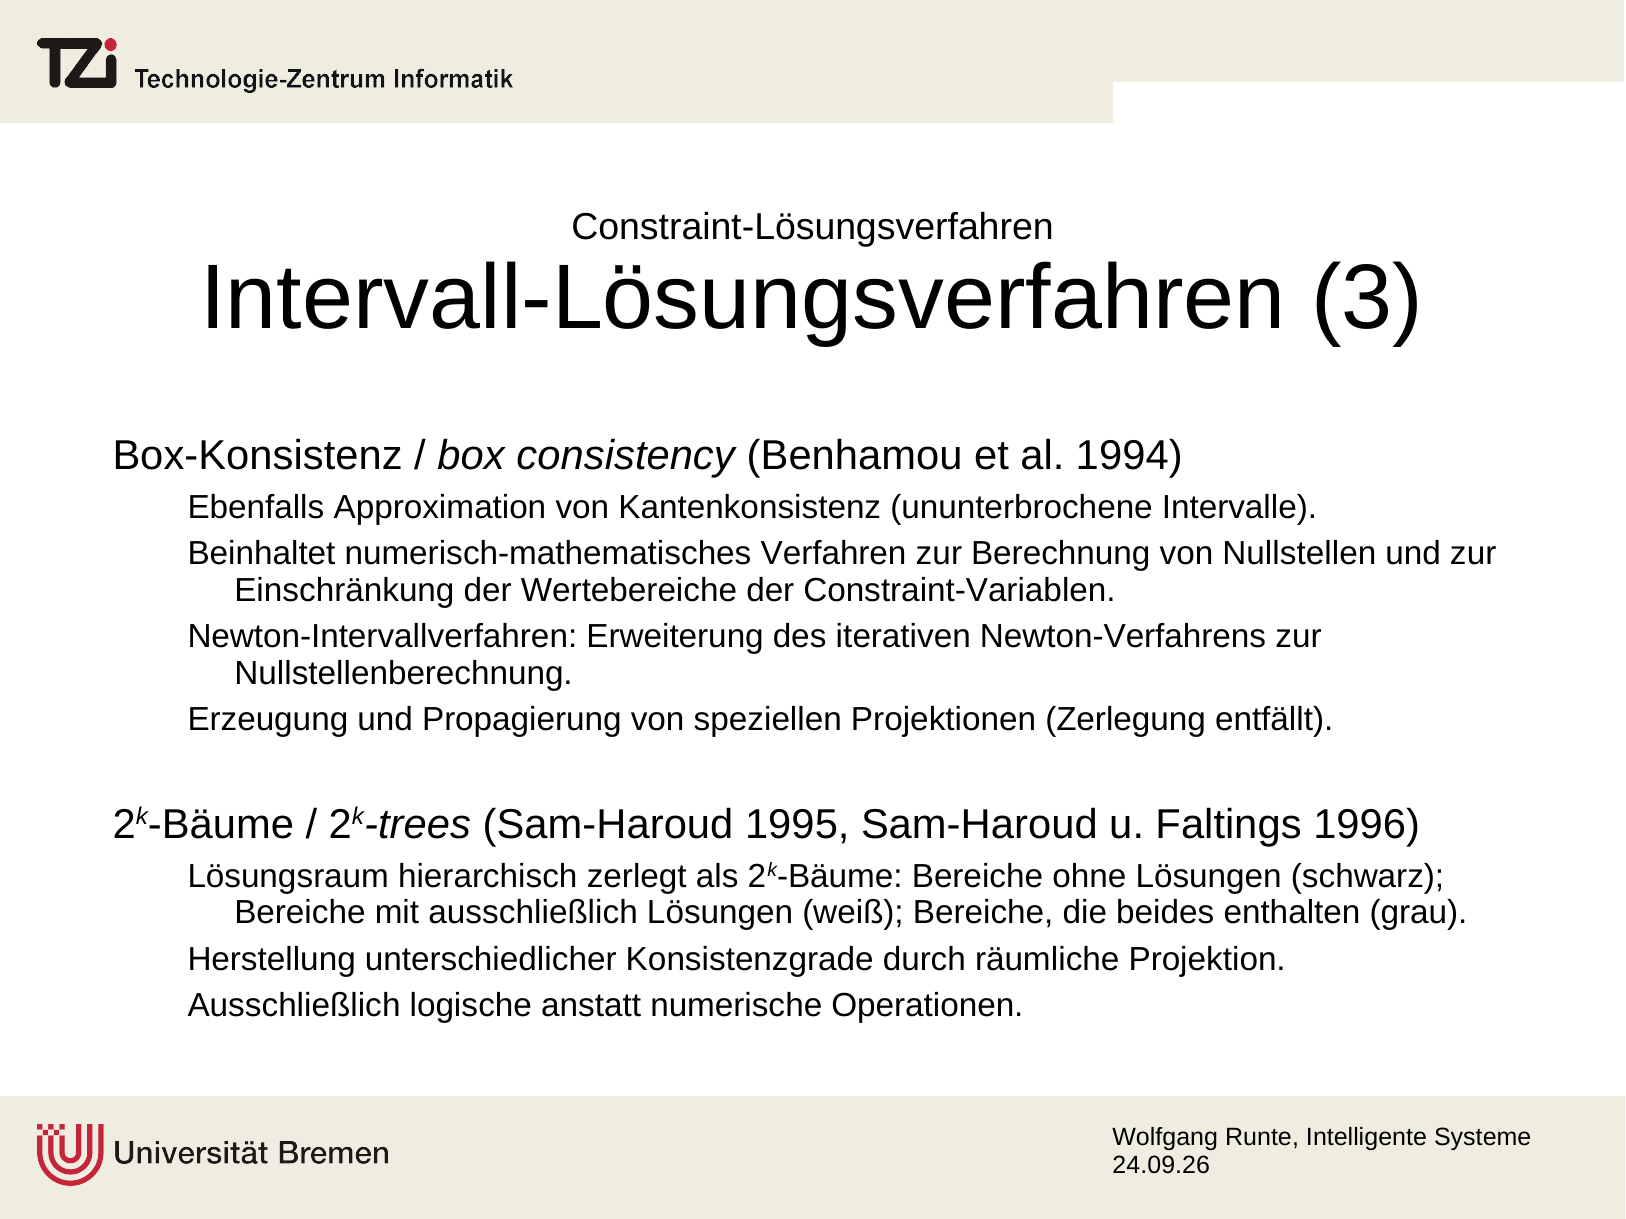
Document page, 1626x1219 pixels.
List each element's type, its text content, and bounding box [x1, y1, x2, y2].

list Box-Konsistenz / box consistency (Benhamou et al. 1994) Ebenfalls Approximation von Kantenkonsistenz (ununterbrochene Intervalle). Beinhaltet numerisch-mathematisches Verfahren zur Berechnung von Nullstellen und zur Einschränkung der Wertebereiche der Constraint-Variablen. Newton-Intervallverfahren: Erweiterung des iterativen Newton-Verfahrens zur Nullstellenberechnung. Erzeugung und Propagierung von speziellen Projektionen (Zerlegung entfällt). 2k-Bäume / 2k-trees (Sam-Haroud 1995, Sam-Haroud u. Faltings 1996) Lösungsraum hierarchisch zerlegt als 2k-Bäume: Bereiche ohne Lösungen (schwarz); Bereiche mit ausschließlich Lösungen (weiß); Bereiche, die beides enthalten (grau). Herstellung unterschiedlicher Konsistenzgrade durch räumliche Projektion. Ausschließlich logische anstatt numerische Operationen. [112, 433, 1513, 1070]
picture [37, 1124, 388, 1186]
picture [37, 38, 513, 93]
title Constraint-Lösungsverfahren Intervall-Lösungsverfahren (3) [112, 162, 1513, 393]
